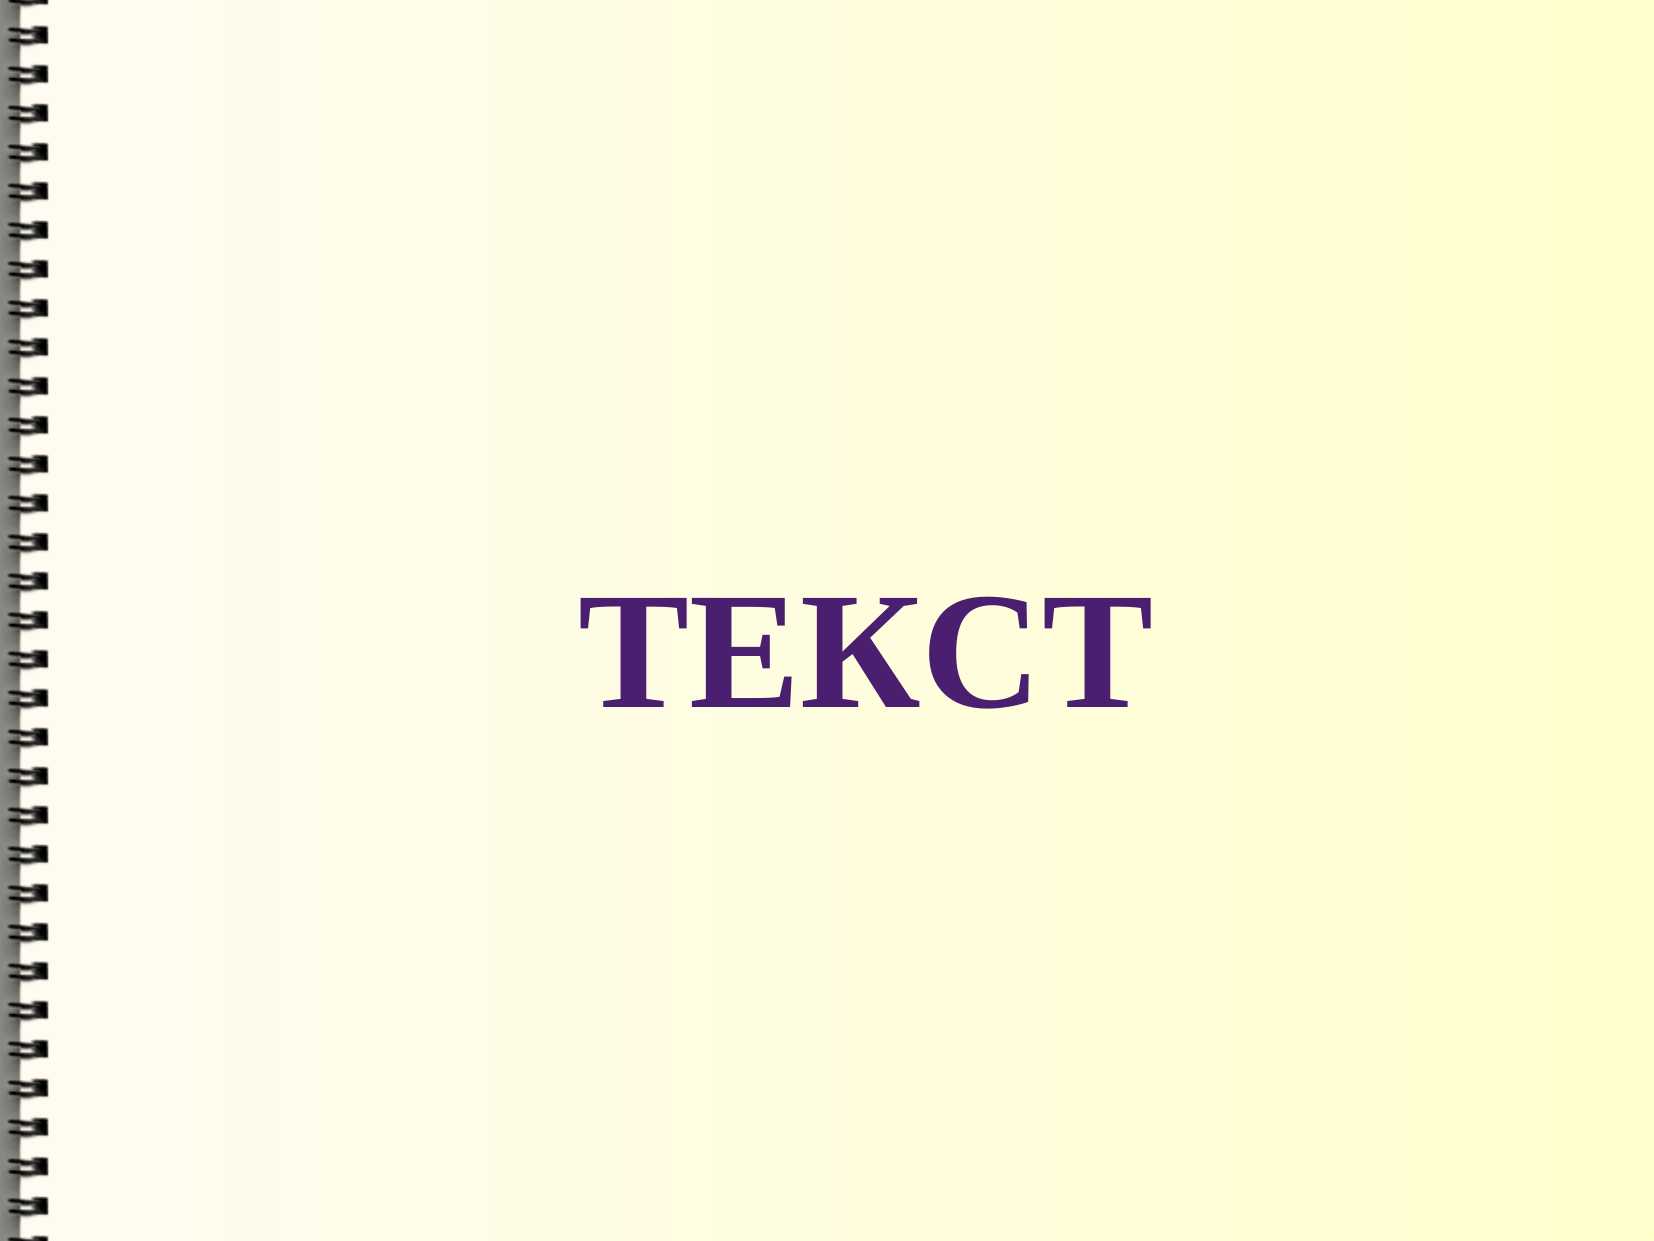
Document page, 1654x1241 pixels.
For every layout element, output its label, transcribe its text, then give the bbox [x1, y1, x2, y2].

picture [0, 0, 1654, 1241]
list ТЕКСТ [121, 344, 1534, 1127]
